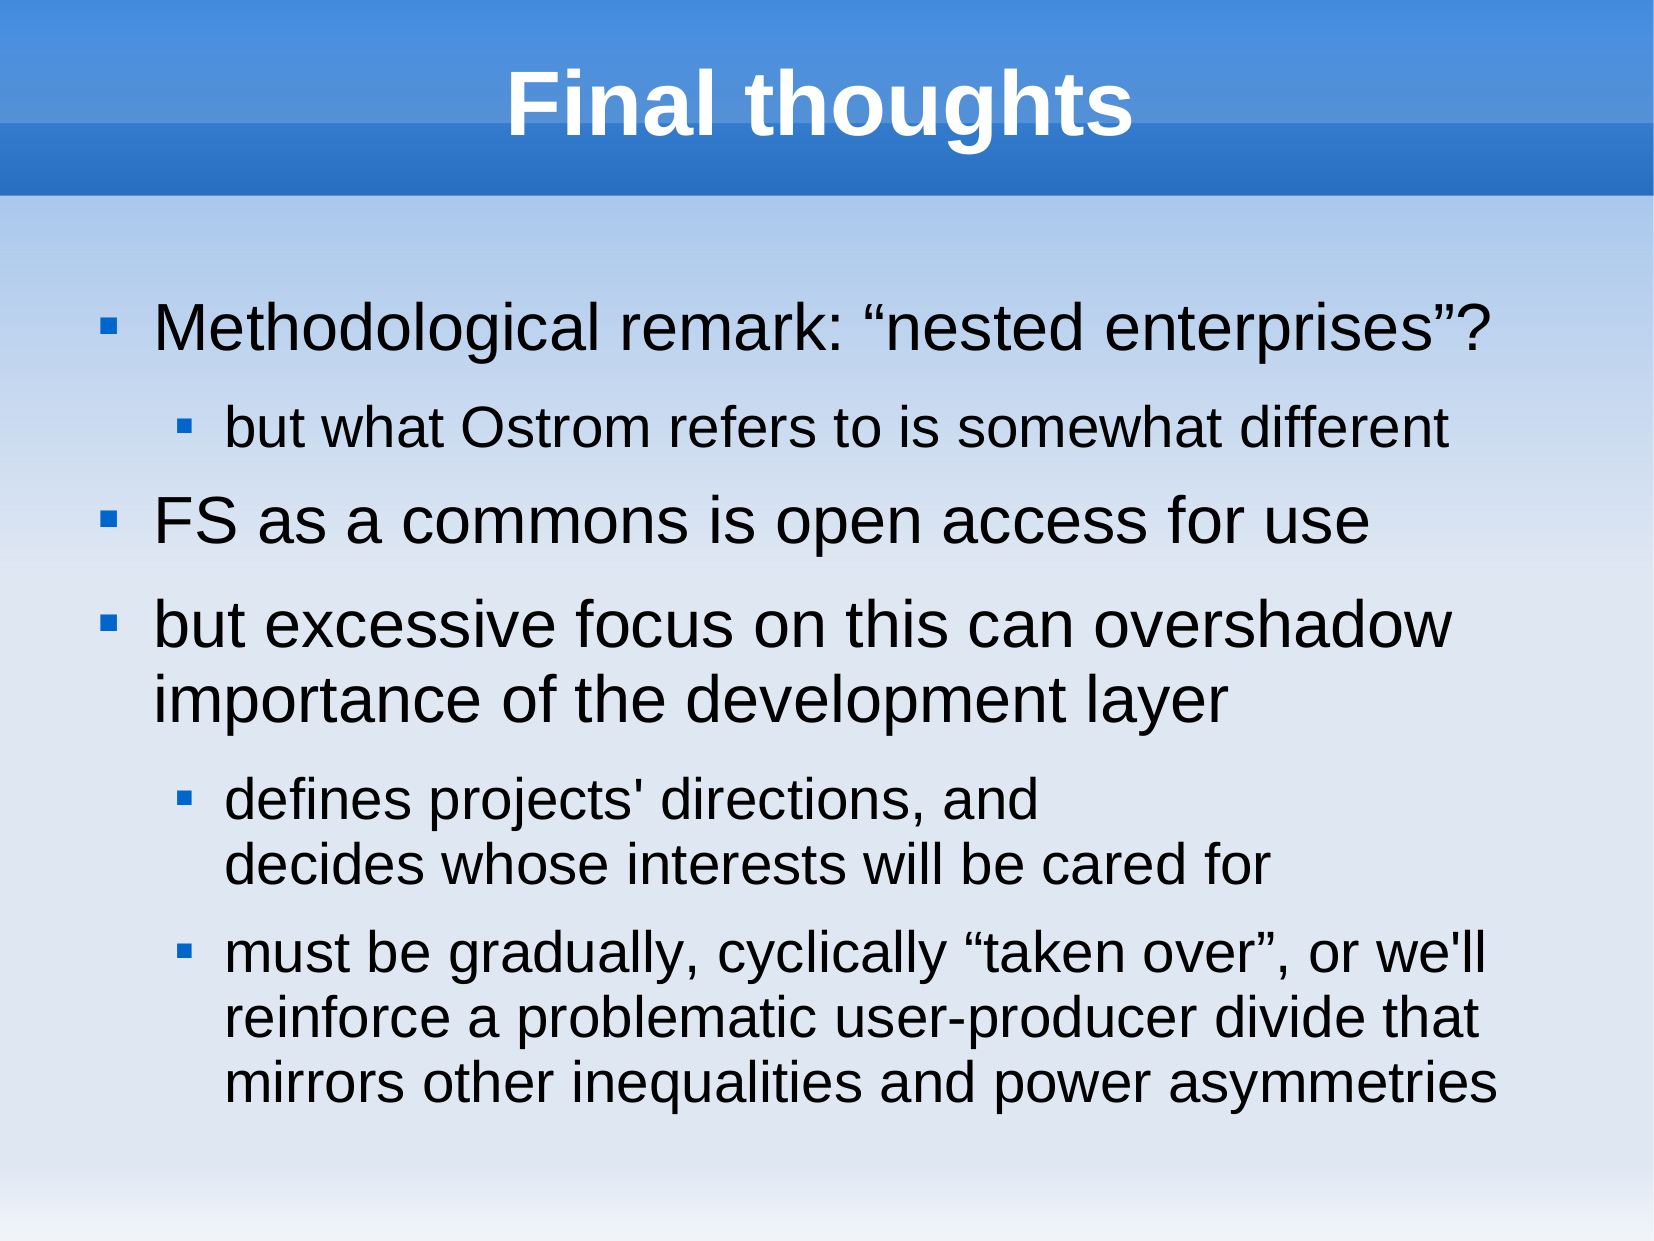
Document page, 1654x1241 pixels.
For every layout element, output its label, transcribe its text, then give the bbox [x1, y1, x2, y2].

title Final thoughts [76, 0, 1565, 208]
list Methodological remark: “nested enterprises”? but what Ostrom refers to is somewhat different FS as a commons is open access for use but excessive focus on this can overshadow importance of the development layer defines projects' directions, and decides whose interests will be cared for must be gradually, cyclically “taken over”, or we'll reinforce a problematic user-producer divide that mirrors other inequalities and power asymmetries [82, 290, 1571, 1116]
picture [0, 0, 1654, 1241]
